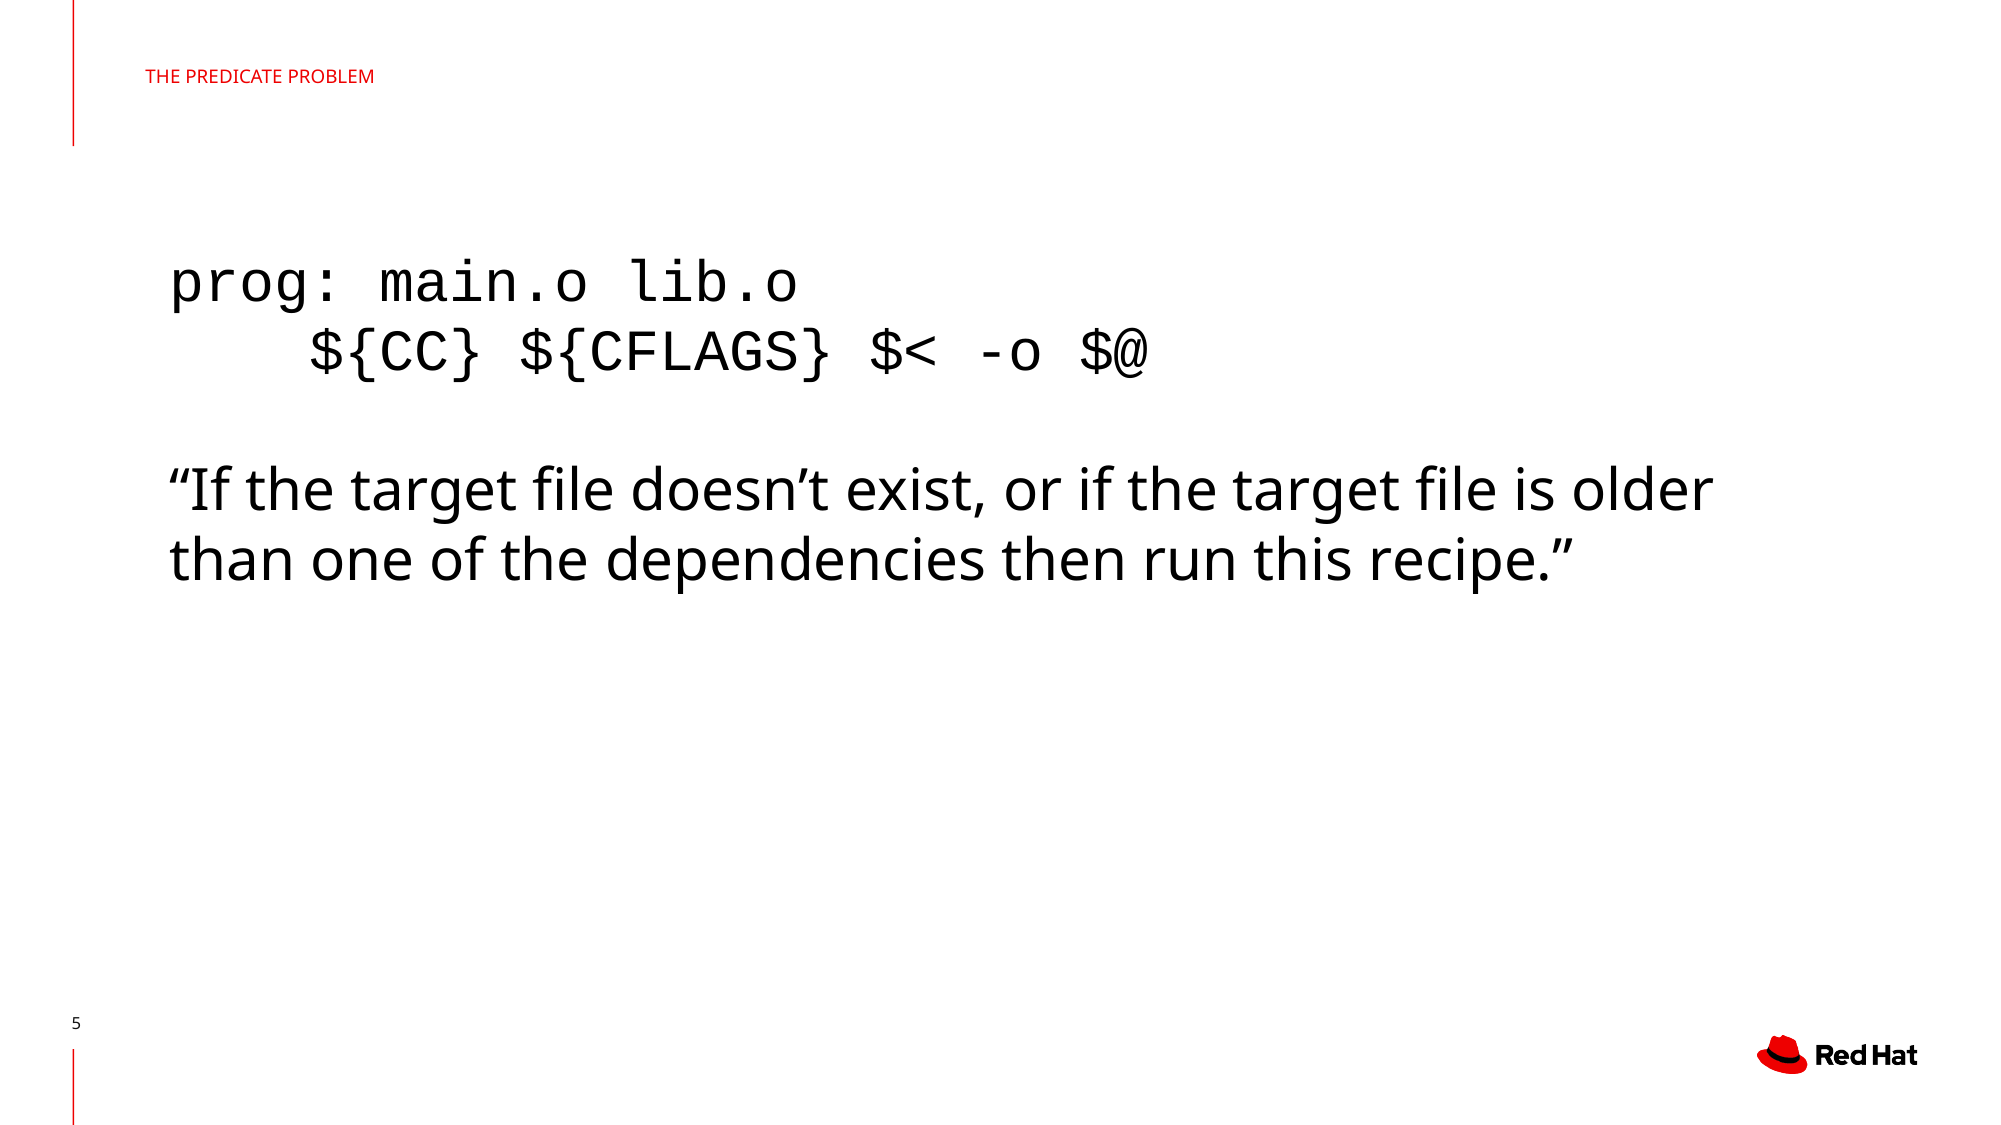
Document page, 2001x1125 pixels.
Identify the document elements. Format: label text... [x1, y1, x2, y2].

picture [1757, 1035, 1918, 1074]
text_box prog: main.o lib.o ${CC} ${CFLAGS} $< -o $@ “If the target file doesn’t exist, or if the target file is older than one of the dependencies then run this recipe.” [154, 235, 1807, 600]
text_box THE PREDICATE PROBLEM [73, 9, 918, 144]
